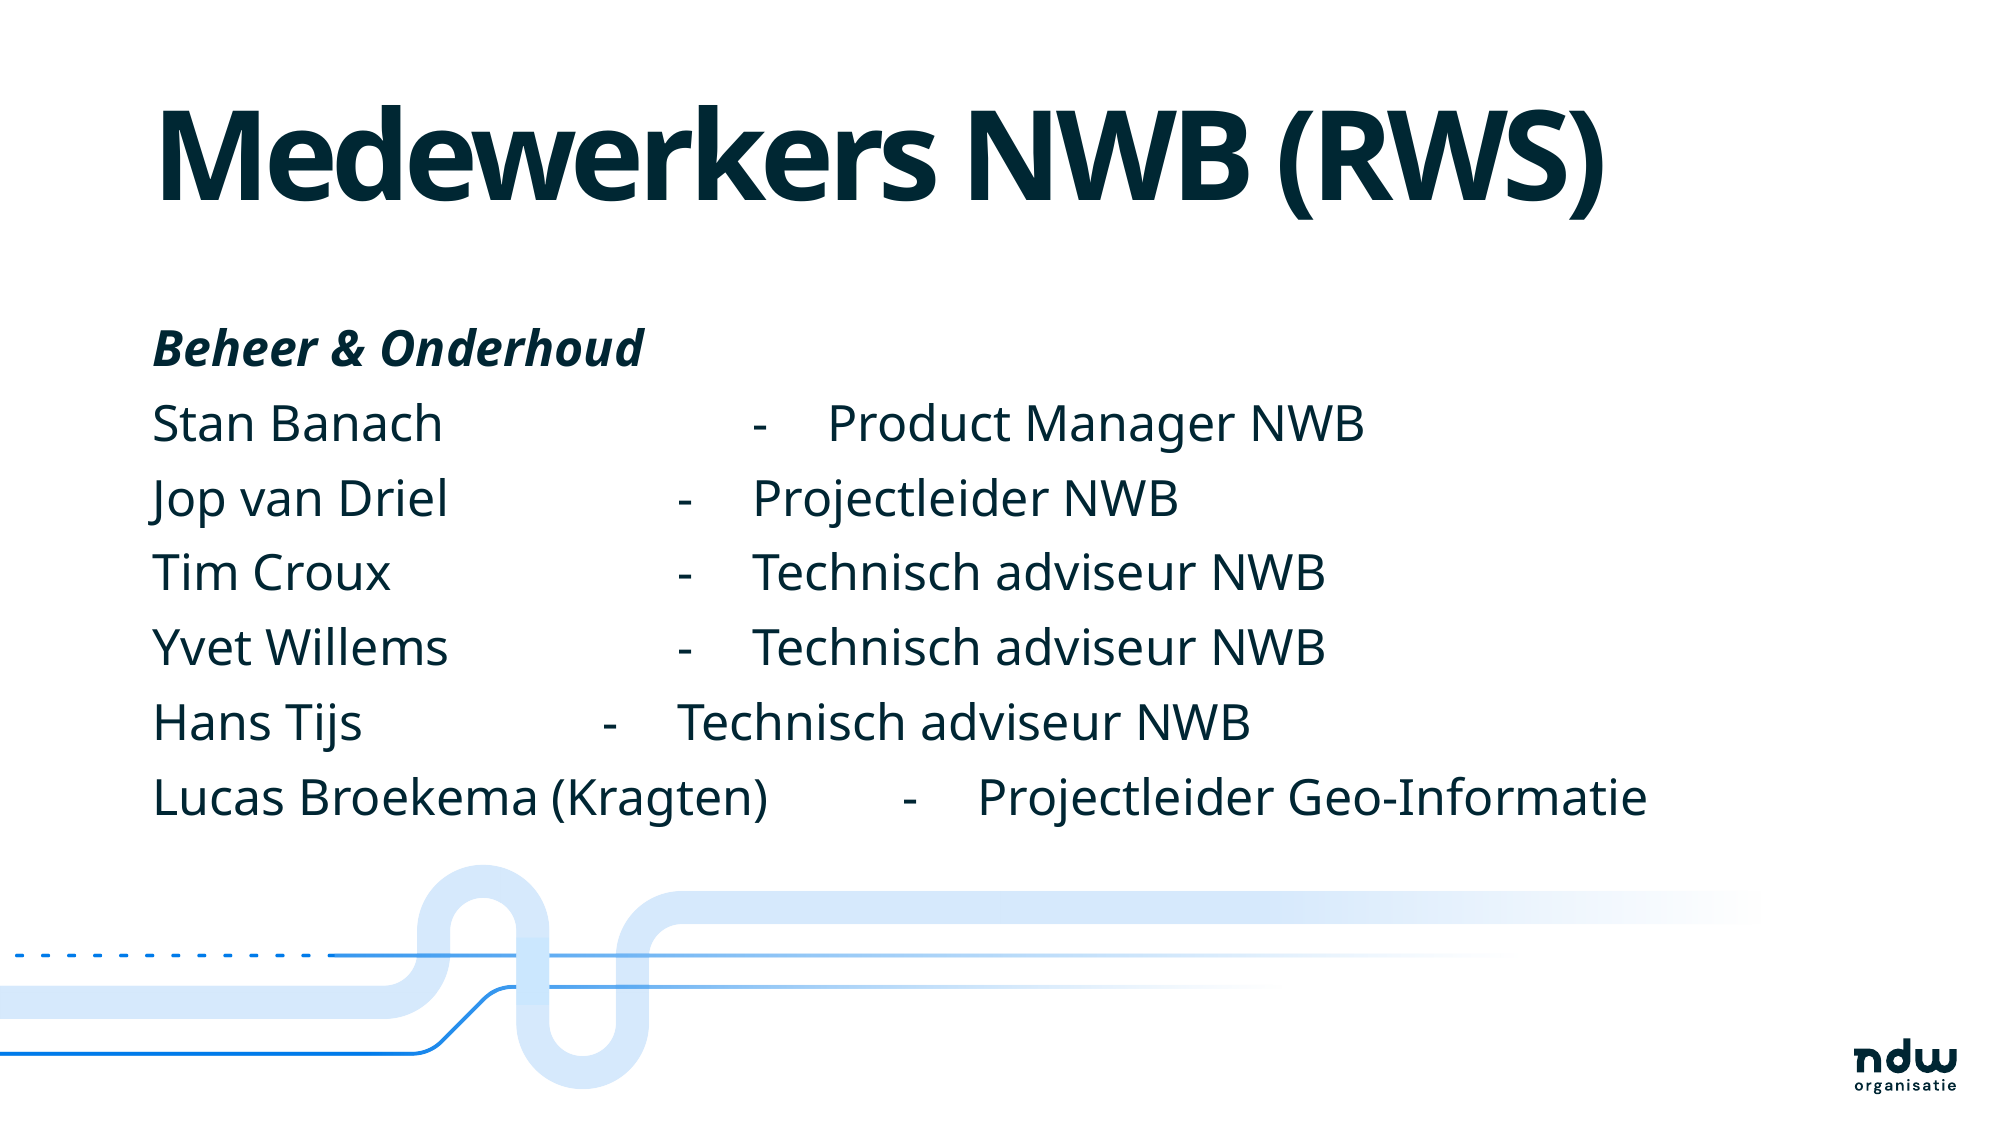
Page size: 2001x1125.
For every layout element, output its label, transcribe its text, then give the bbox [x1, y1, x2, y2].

list Beheer & Onderhoud Stan Banach - Product Manager NWB Jop van Driel - Projectleider NWB Tim Croux - Technisch adviseur NWB Yvet Willems - Technisch adviseur NWB Hans Tijs - Technisch adviseur NWB Lucas Broekema (Kragten) - Projectleider Geo-Informatie [137, 315, 1863, 1030]
title Medewerkers NWB (RWS) [137, 59, 1863, 278]
